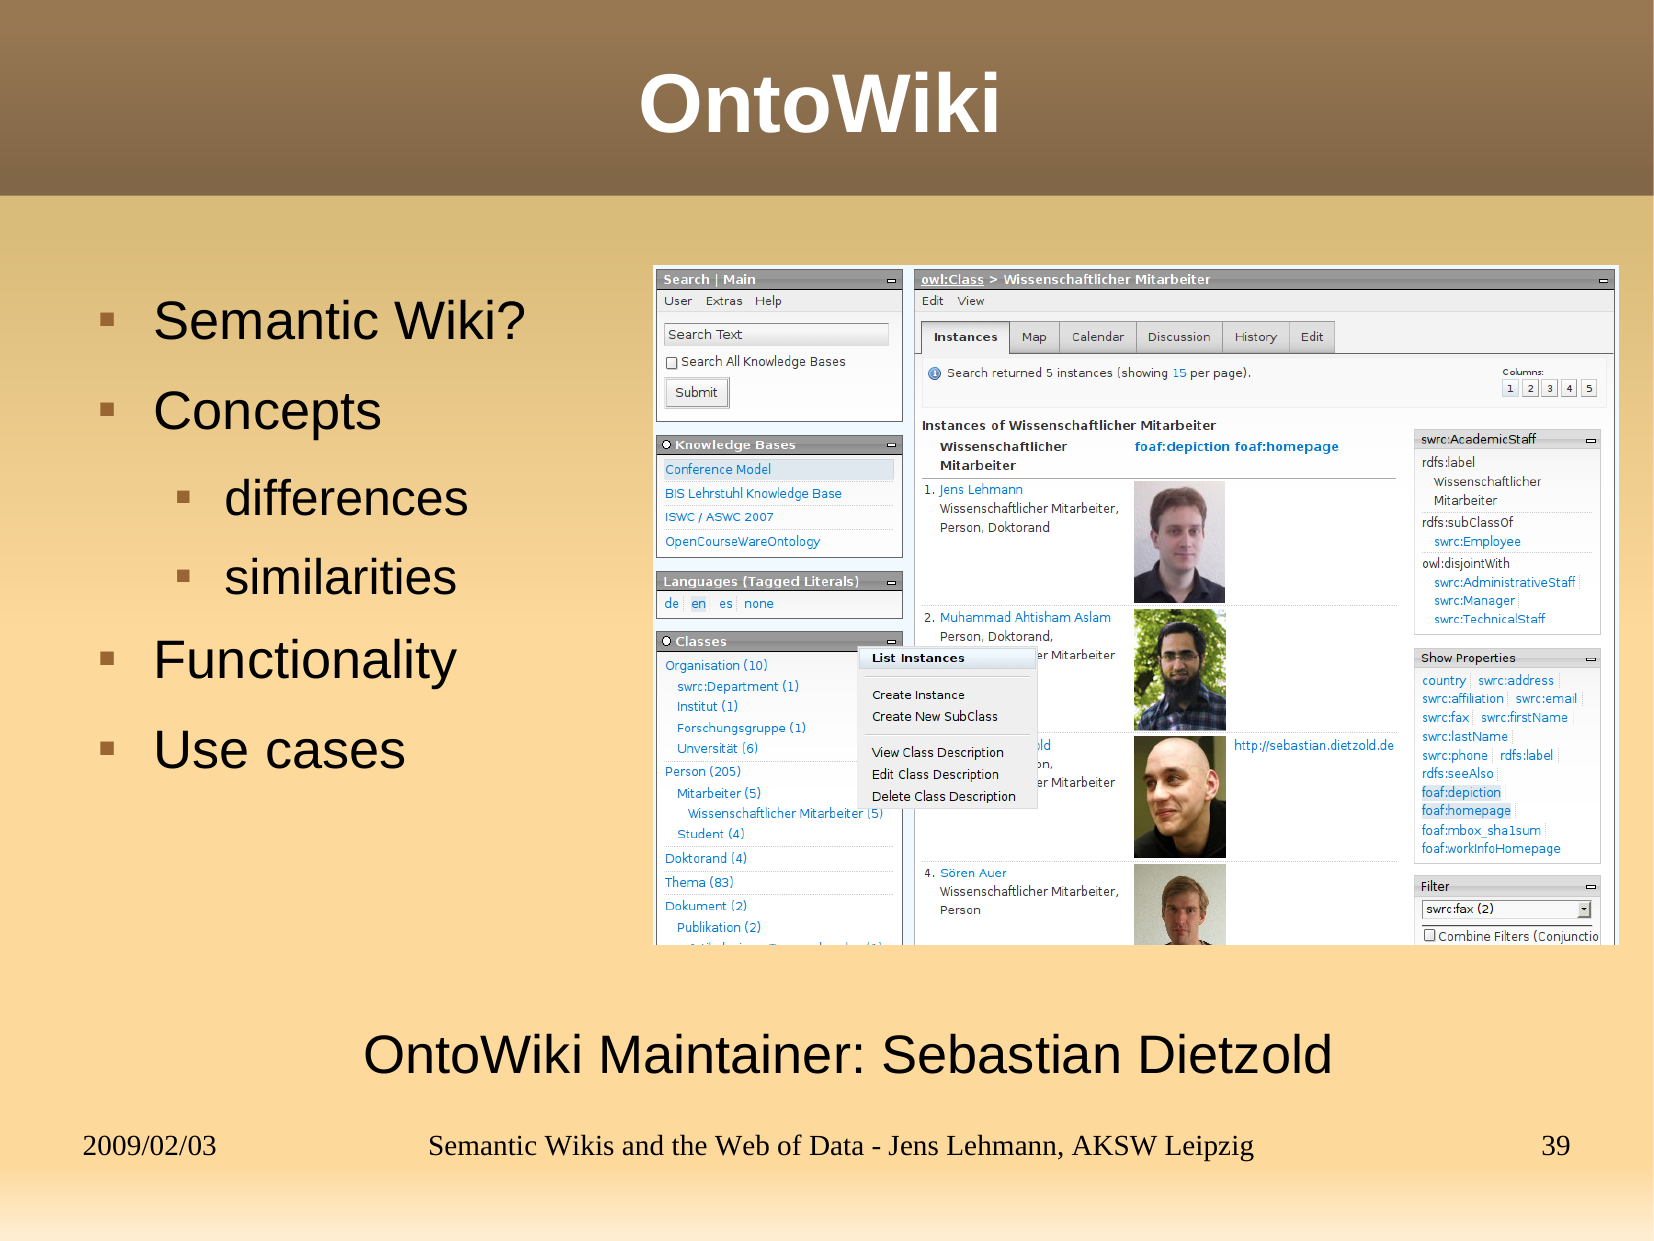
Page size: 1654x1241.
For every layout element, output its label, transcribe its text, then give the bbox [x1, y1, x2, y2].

list Semantic Wiki? Concepts differences similarities Functionality Use cases [82, 290, 1571, 1094]
title OntoWiki [76, 7, 1565, 200]
text_box OntoWiki Maintainer: Sebastian Dietzold [348, 1016, 1350, 1093]
picture [0, 0, 1654, 1241]
